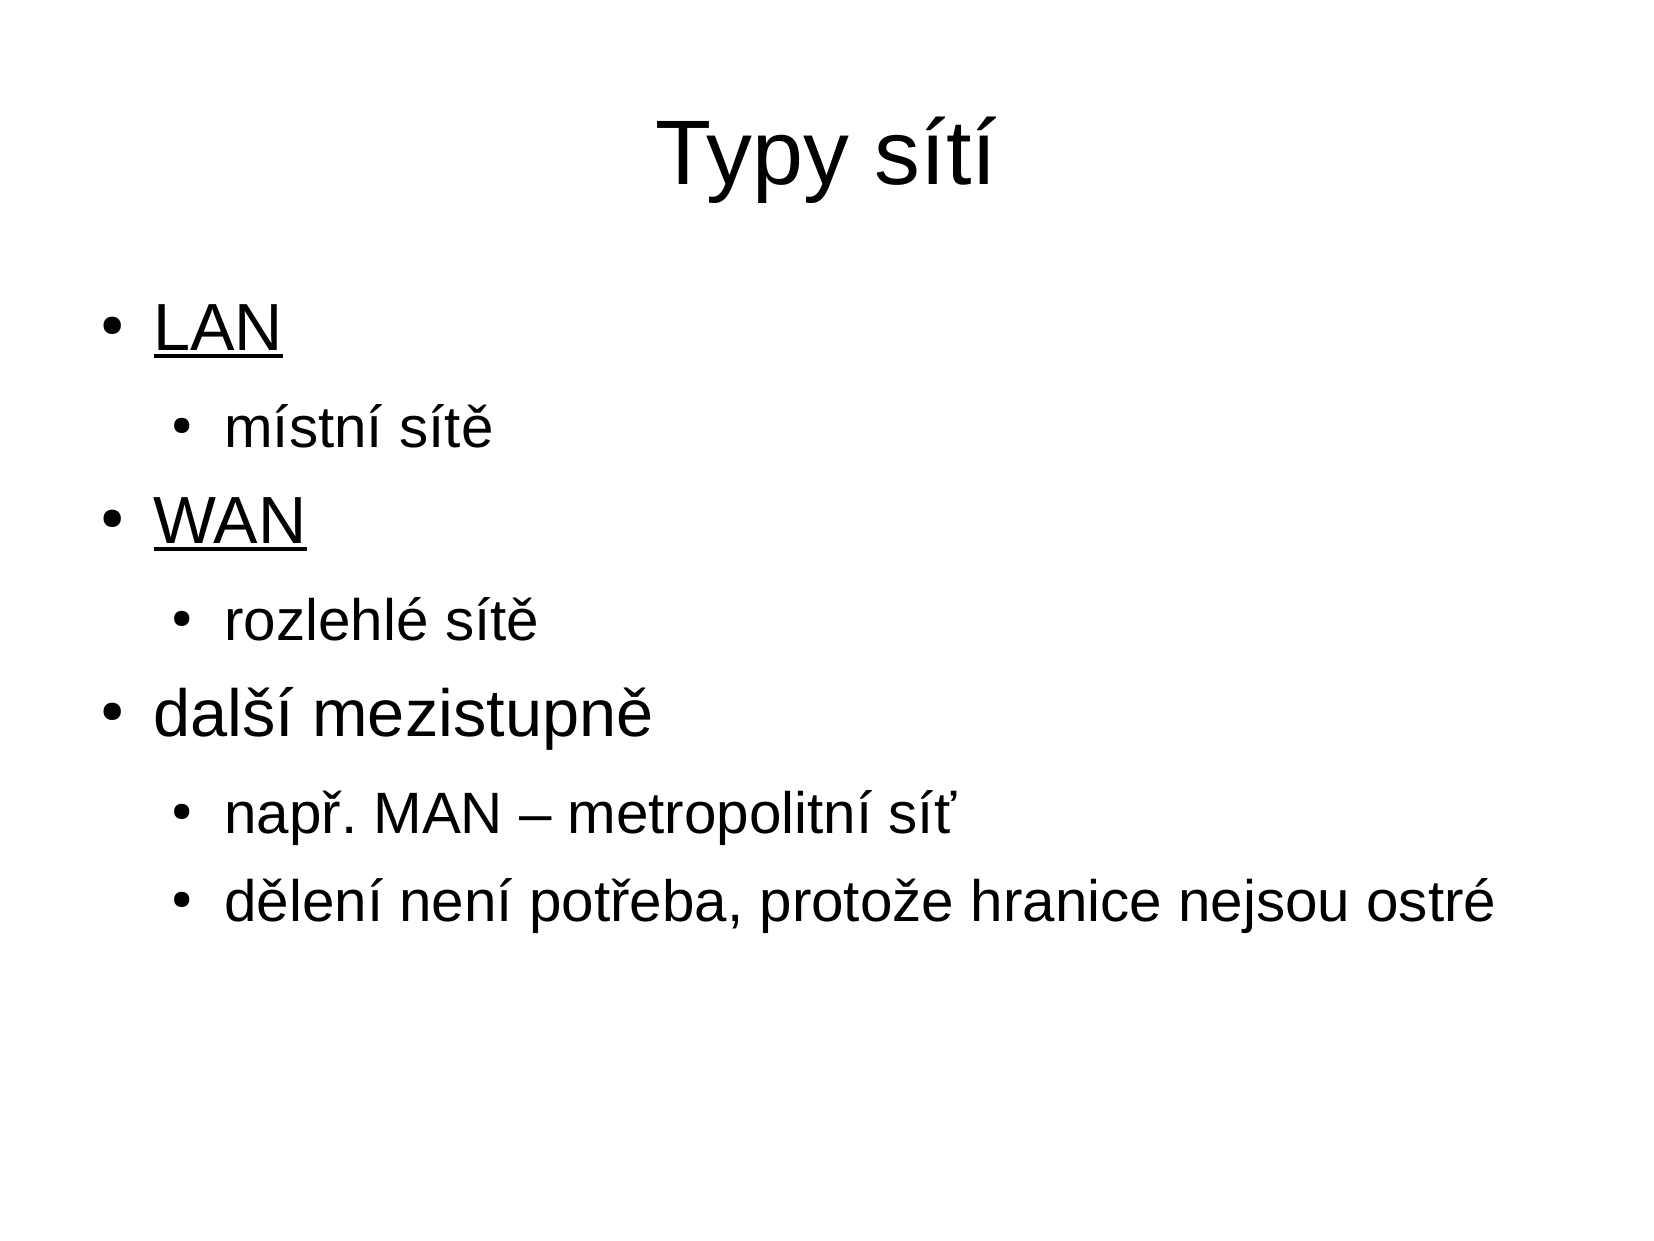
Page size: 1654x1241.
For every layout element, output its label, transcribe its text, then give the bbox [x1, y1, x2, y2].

list LAN místní sítě WAN rozlehlé sítě další mezistupně např. MAN – metropolitní síť dělení není potřeba, protože hranice nejsou ostré [82, 290, 1571, 1109]
title Typy sítí [82, 49, 1571, 257]
